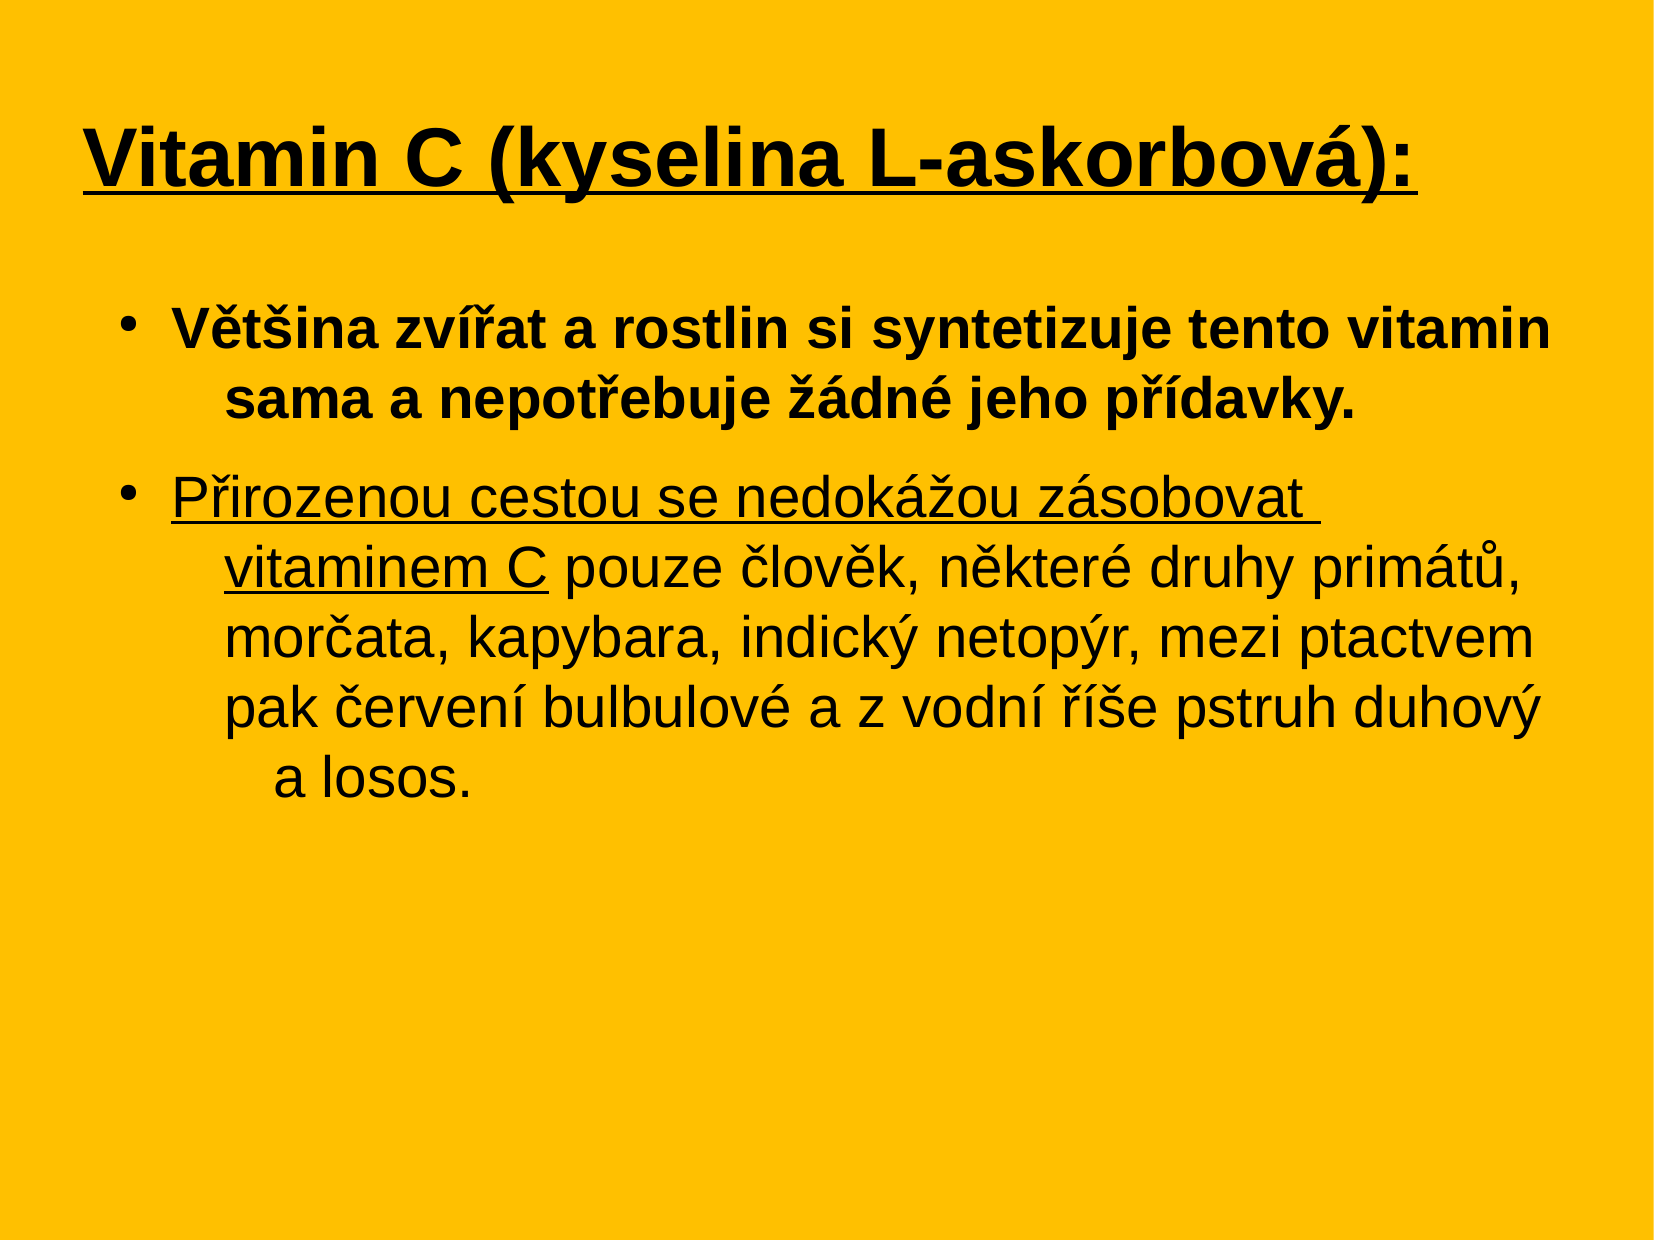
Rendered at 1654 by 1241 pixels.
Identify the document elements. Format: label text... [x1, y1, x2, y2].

list Většina zvířat a rostlin si syntetizuje tento vitamin sama a nepotřebuje žádné jeho přídavky. Přirozenou cestou se nedokážou zásobovat vitaminem C pouze člověk, některé druhy primátů, morčata, kapybara, indický netopýr, mezi ptactvem pak červení bulbulové a z vodní říše pstruh duhový a losos. [82, 290, 1571, 1109]
title Vitamin C (kyselina L-askorbová): [82, 49, 1571, 257]
